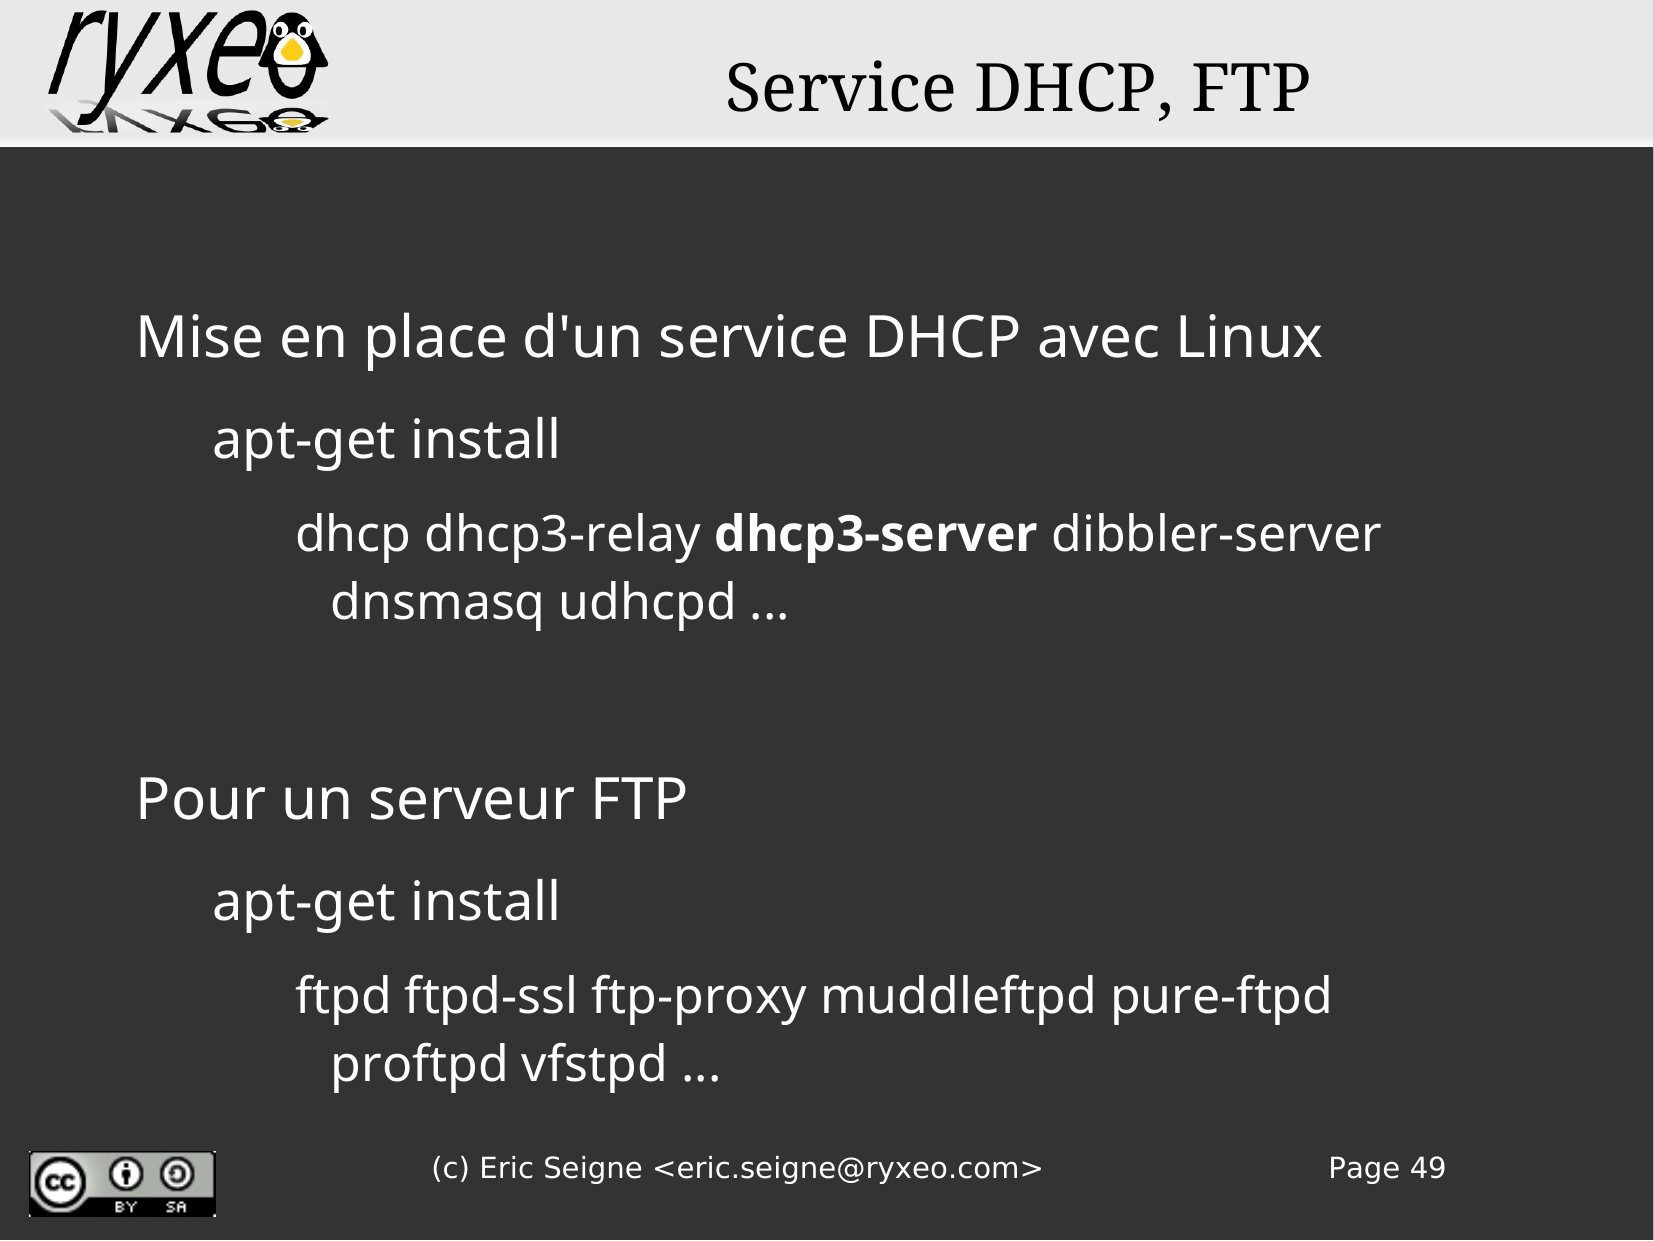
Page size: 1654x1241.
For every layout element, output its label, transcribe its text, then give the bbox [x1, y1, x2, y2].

picture [29, 1151, 216, 1217]
title Service DHCP, FTP [442, 36, 1595, 135]
list Mise en place d'un service DHCP avec Linux apt-get install dhcp dhcp3-relay dhcp3-server dibbler-server dnsmasq udhcpd ... Pour un serveur FTP apt-get install ftpd ftpd-ssl ftp-proxy muddleftpd pure-ftpd proftpd vfstpd ... [118, 295, 1522, 1117]
picture [0, 0, 1654, 147]
